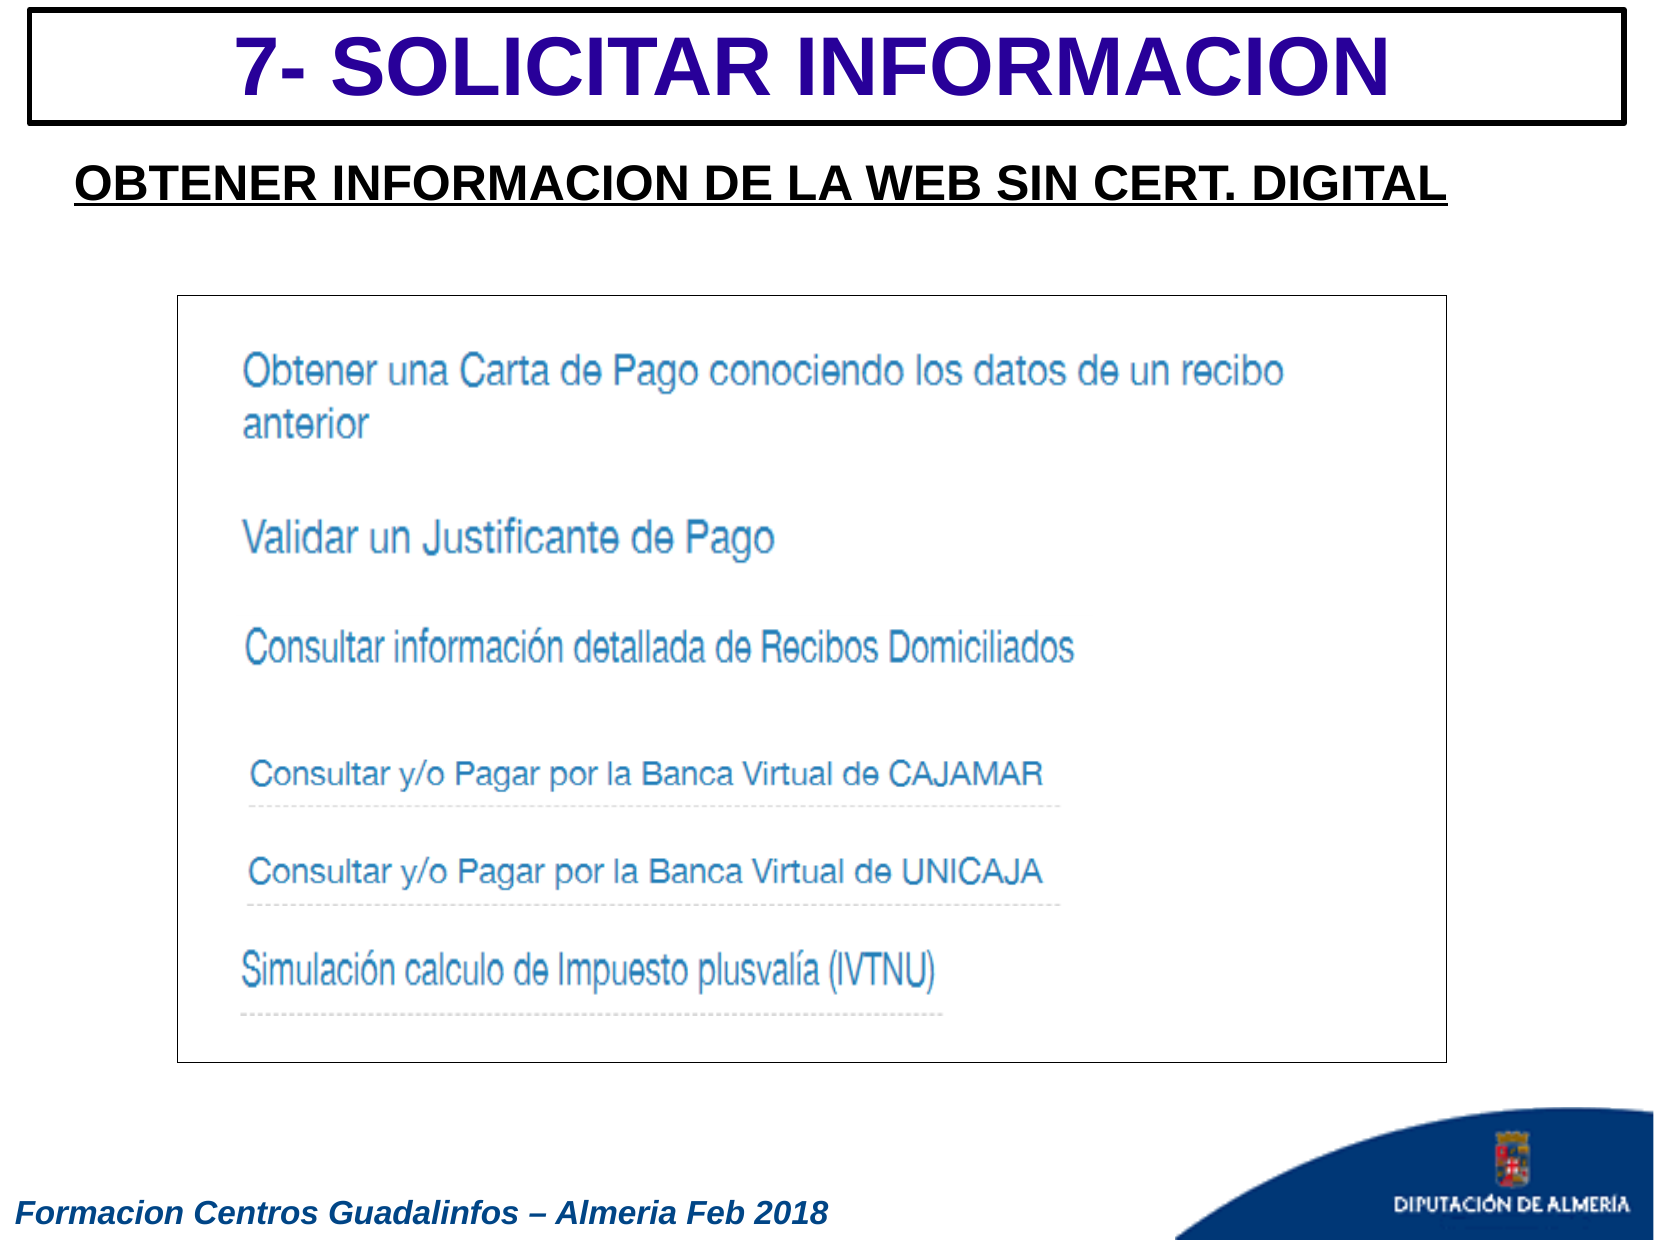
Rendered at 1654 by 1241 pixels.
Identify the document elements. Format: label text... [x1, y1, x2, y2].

picture [1175, 1107, 1654, 1241]
picture [236, 927, 945, 1017]
text_box Formacion Centros Guadalinfos – Almeria Feb 2018 [0, 1187, 845, 1240]
picture [239, 838, 1063, 906]
picture [236, 738, 1063, 810]
picture [236, 614, 1093, 691]
picture [236, 496, 798, 573]
text_box OBTENER INFORMACION DE LA WEB SIN CERT. DIGITAL [59, 147, 1565, 220]
picture [229, 339, 1300, 461]
text_box 7- SOLICITAR INFORMACION [29, 9, 1625, 124]
